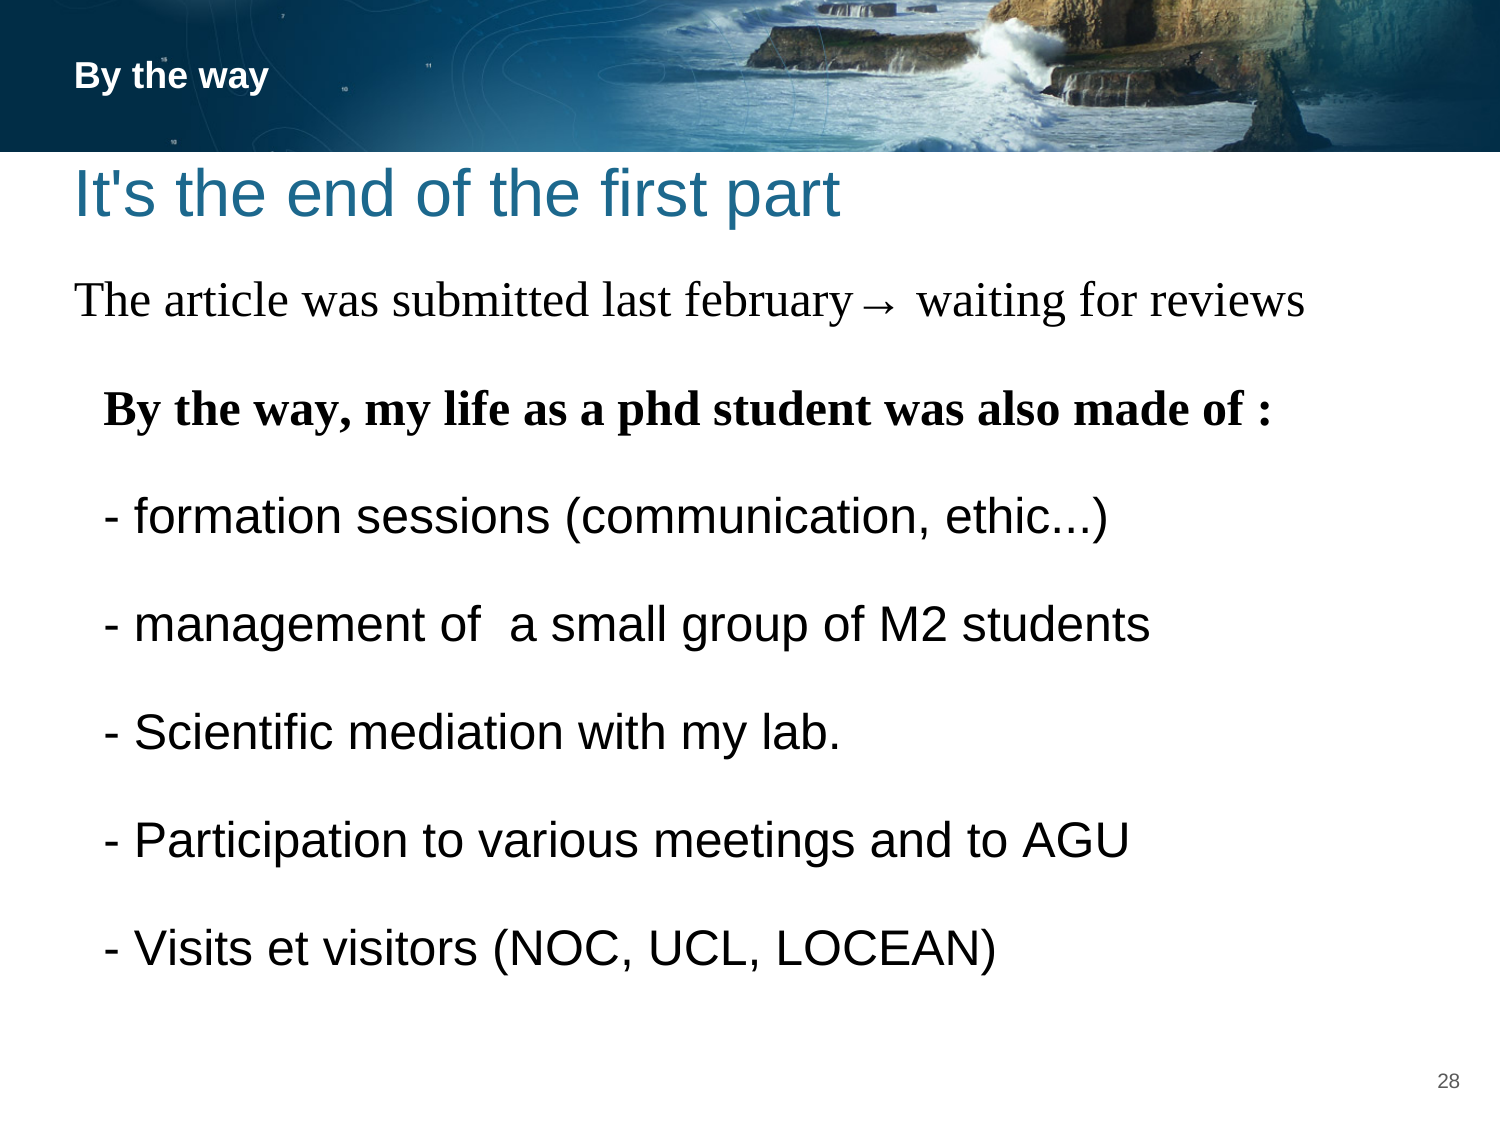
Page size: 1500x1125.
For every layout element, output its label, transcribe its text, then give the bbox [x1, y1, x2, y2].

text_box The article was submitted last february→ waiting for reviews [59, 265, 1418, 341]
title By the way [59, 29, 1093, 119]
text_box By the way, my life as a phd student was also made of : - formation sessions (communication, ethic...) - management of a small group of M2 students - Scientific mediation with my lab. - Participation to various meetings and to AGU - Visits et visitors (NOC, UCL, LOCEAN) [88, 375, 1447, 1098]
title It's the end of the first part [59, 102, 1244, 265]
picture [0, 0, 1500, 152]
